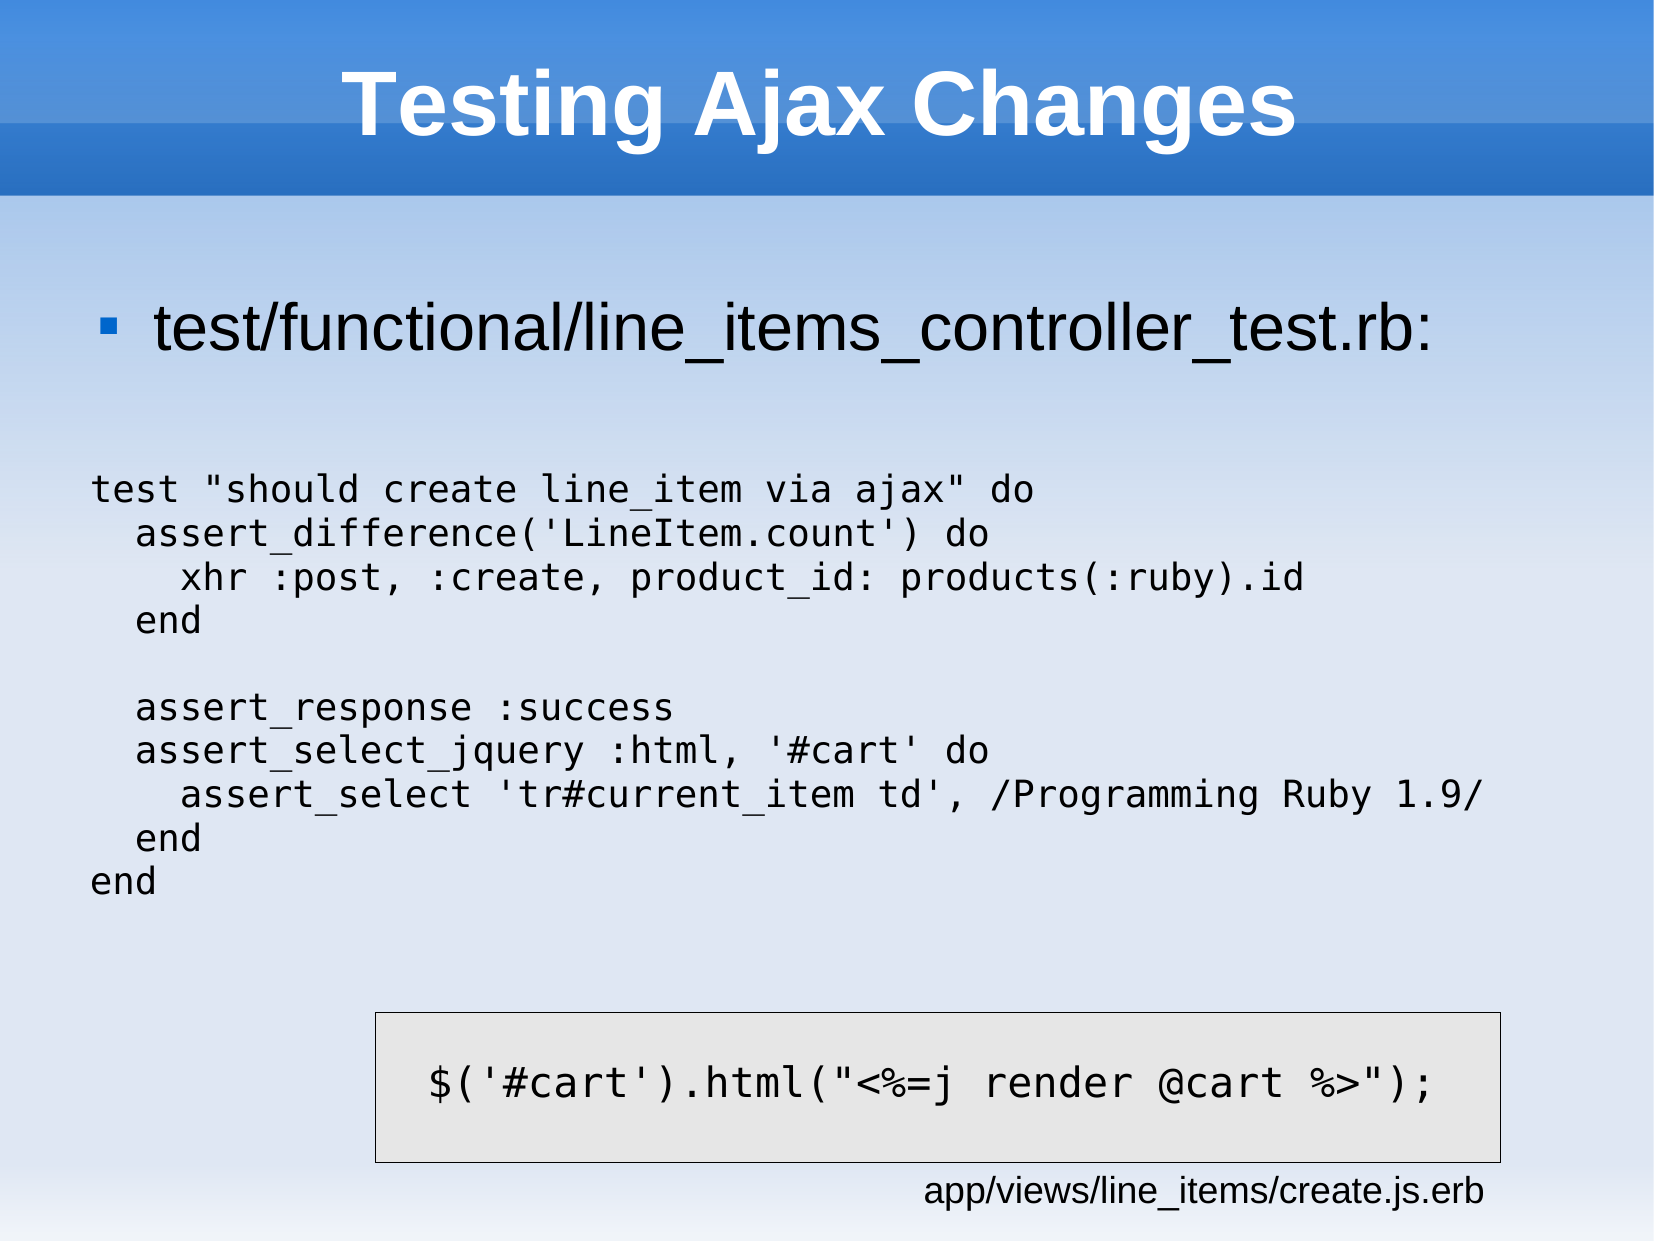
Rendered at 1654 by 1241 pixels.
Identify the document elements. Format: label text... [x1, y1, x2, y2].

text_box $('#cart').html("<%=j render @cart %>"); [412, 1051, 1538, 1126]
text_box app/views/line_items/create.js.erb [908, 1162, 1501, 1220]
list test/functional/line_items_controller_test.rb: [82, 290, 1571, 460]
text_box test "should create line_item via ajax" do assert_difference('LineItem.count') do xhr :post, :create, product_id: products(:ruby).id end assert_response :success assert_select_jquery :html, '#cart' do assert_select 'tr#current_item td', /Programming Ruby 1.9/ end end [75, 460, 1576, 938]
title Testing Ajax Changes [76, 7, 1565, 200]
picture [0, 0, 1654, 1241]
text_box [375, 1012, 1501, 1163]
